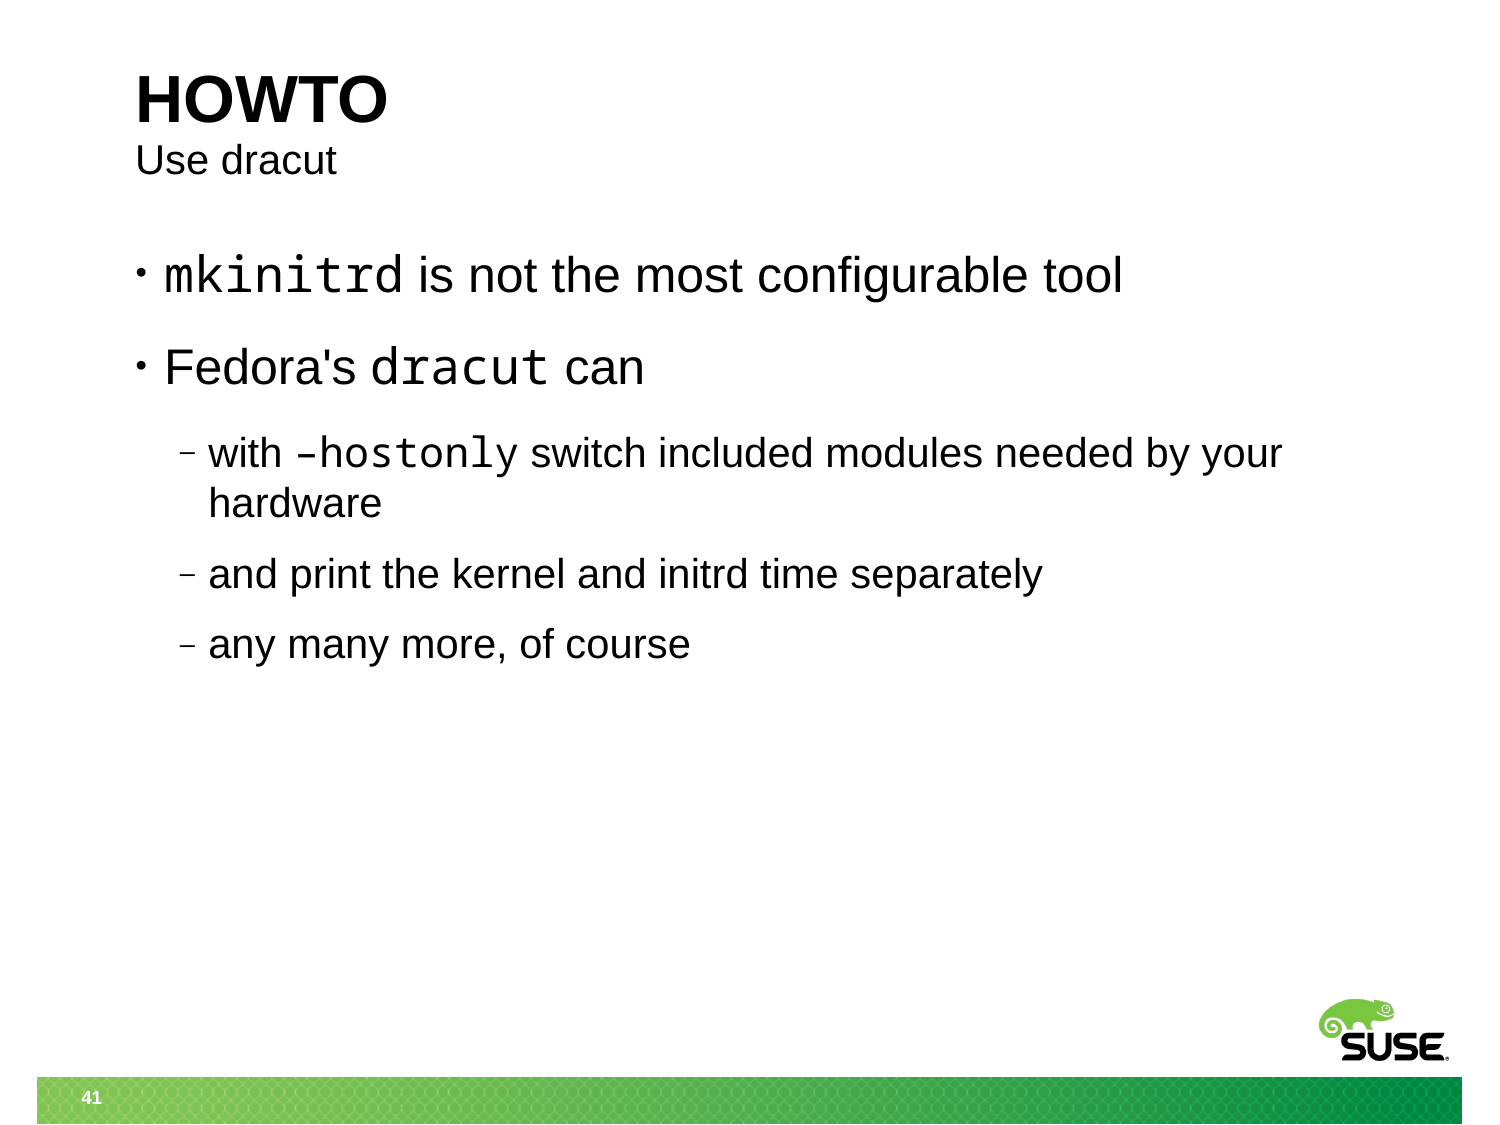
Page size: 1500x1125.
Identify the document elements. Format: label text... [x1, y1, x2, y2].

picture [37, 1077, 1462, 1124]
title HOWTO Use dracut [135, 41, 1372, 204]
picture [1319, 999, 1449, 1061]
list mkinitrd is not the most configurable tool Fedora's dracut can with –hostonly switch included modules needed by your hardware and print the kernel and initrd time separately any many more, of course [135, 238, 1372, 982]
